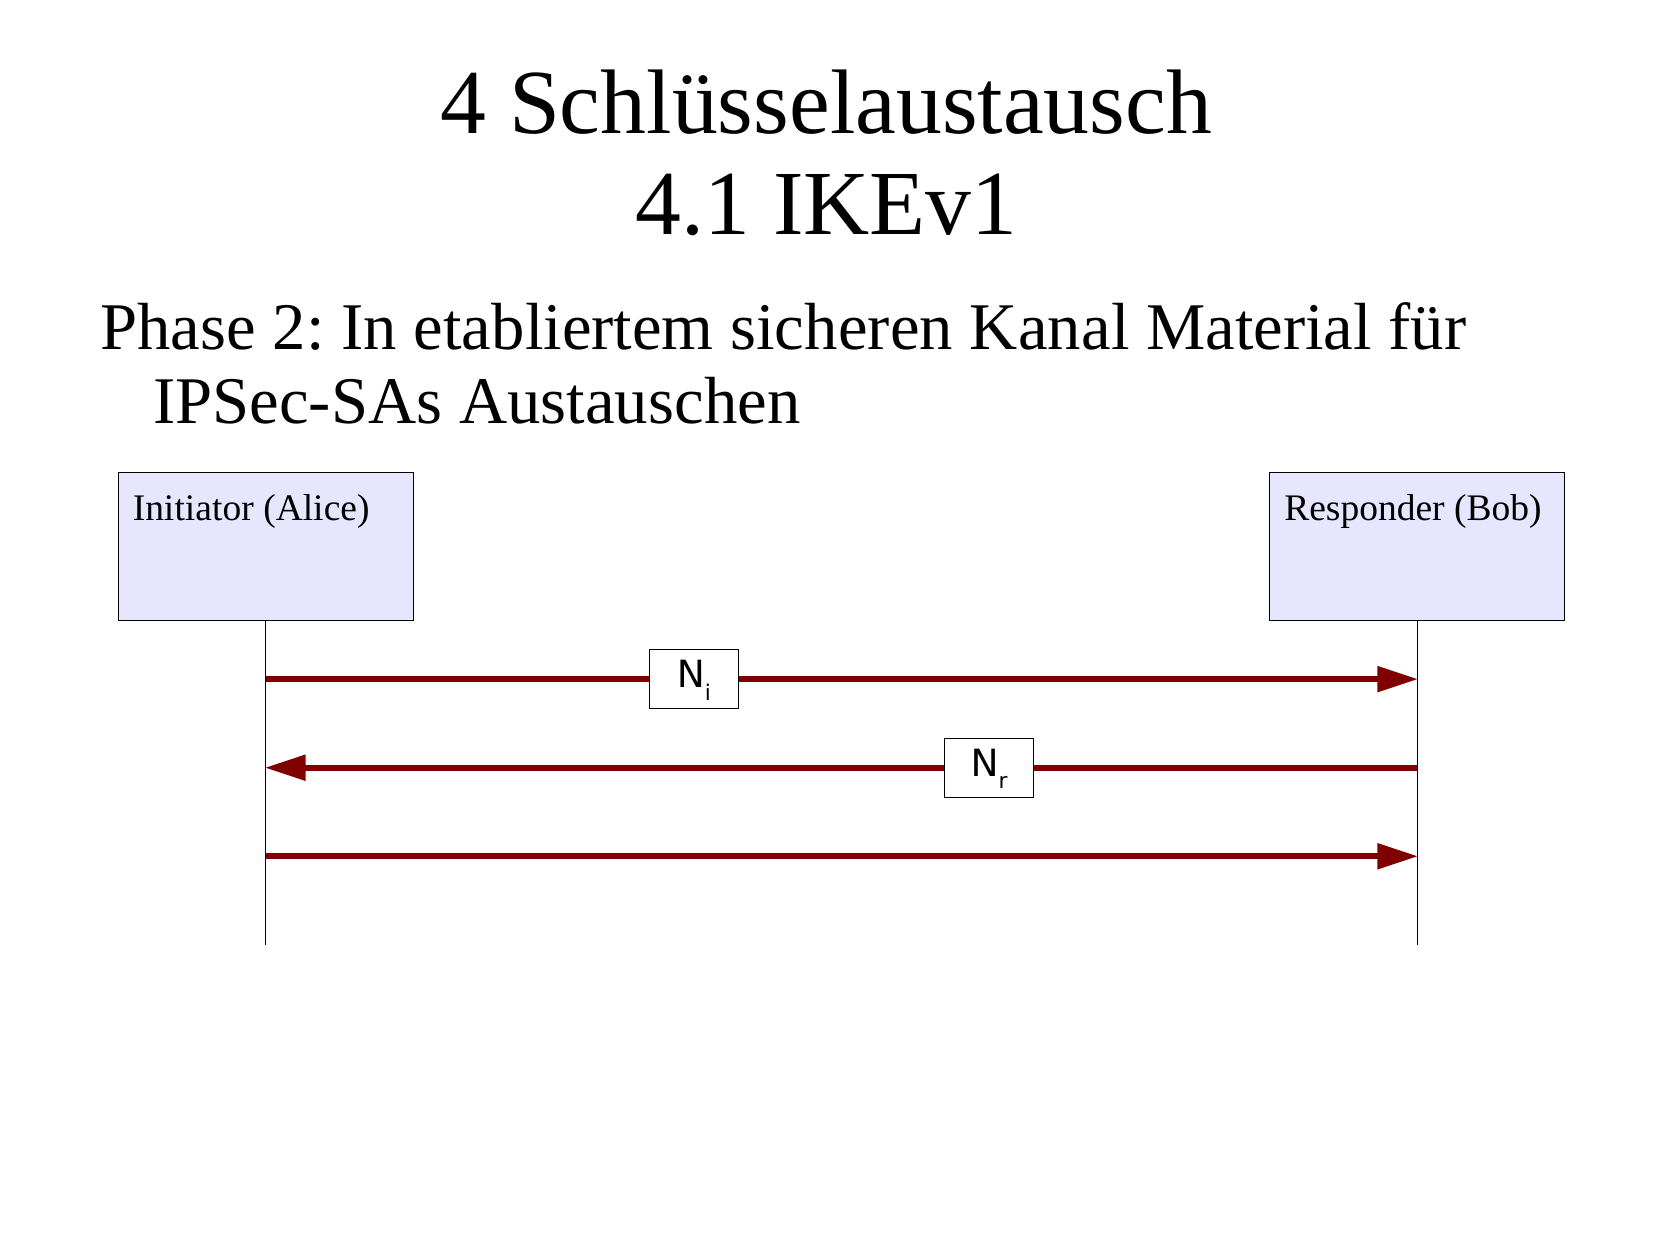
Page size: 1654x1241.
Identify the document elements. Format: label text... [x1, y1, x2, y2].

text_box Initiator (Alice) [118, 472, 414, 621]
text_box Responder (Bob) [1269, 472, 1565, 621]
text_box Ni [649, 649, 739, 709]
list Phase 2: In etabliertem sicheren Kanal Material für IPSec-SAs Austauschen [82, 290, 1571, 1109]
text_box Nr [944, 738, 1034, 798]
title 4 Schlüsselaustausch 4.1 IKEv1 [82, 49, 1571, 257]
